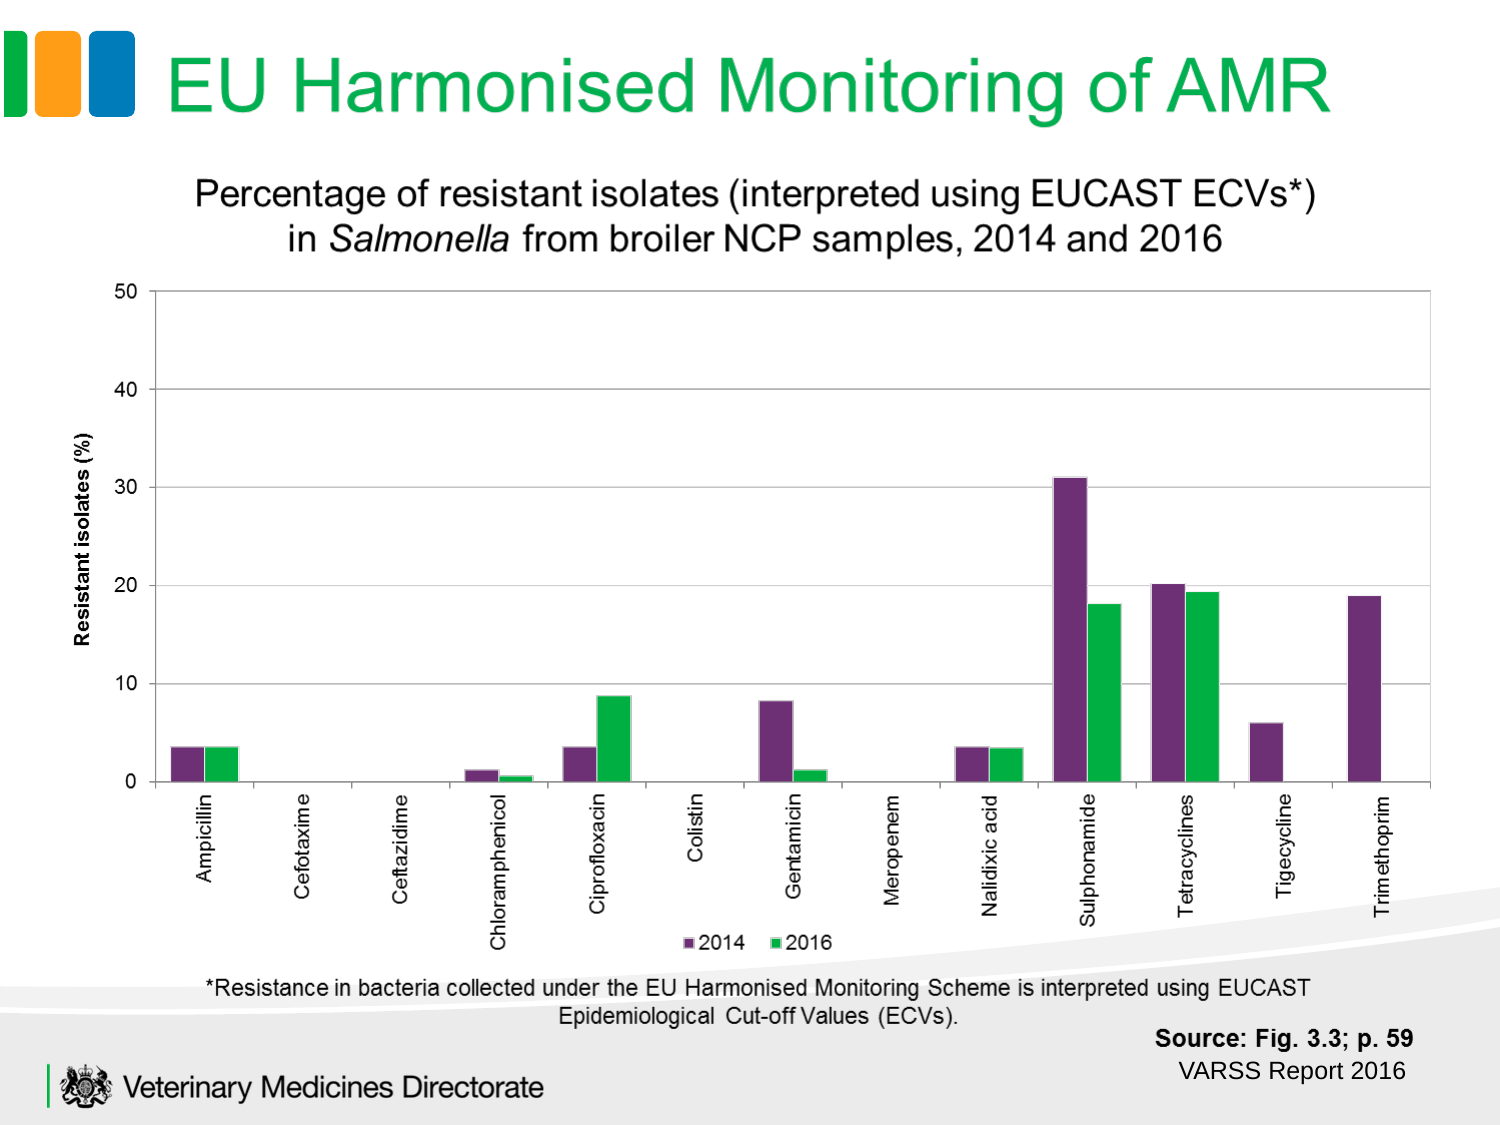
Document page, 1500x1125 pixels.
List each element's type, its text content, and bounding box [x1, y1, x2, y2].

picture [47, 16, 1453, 1109]
text_box VARSS Report 2016 [1163, 1046, 1424, 1093]
